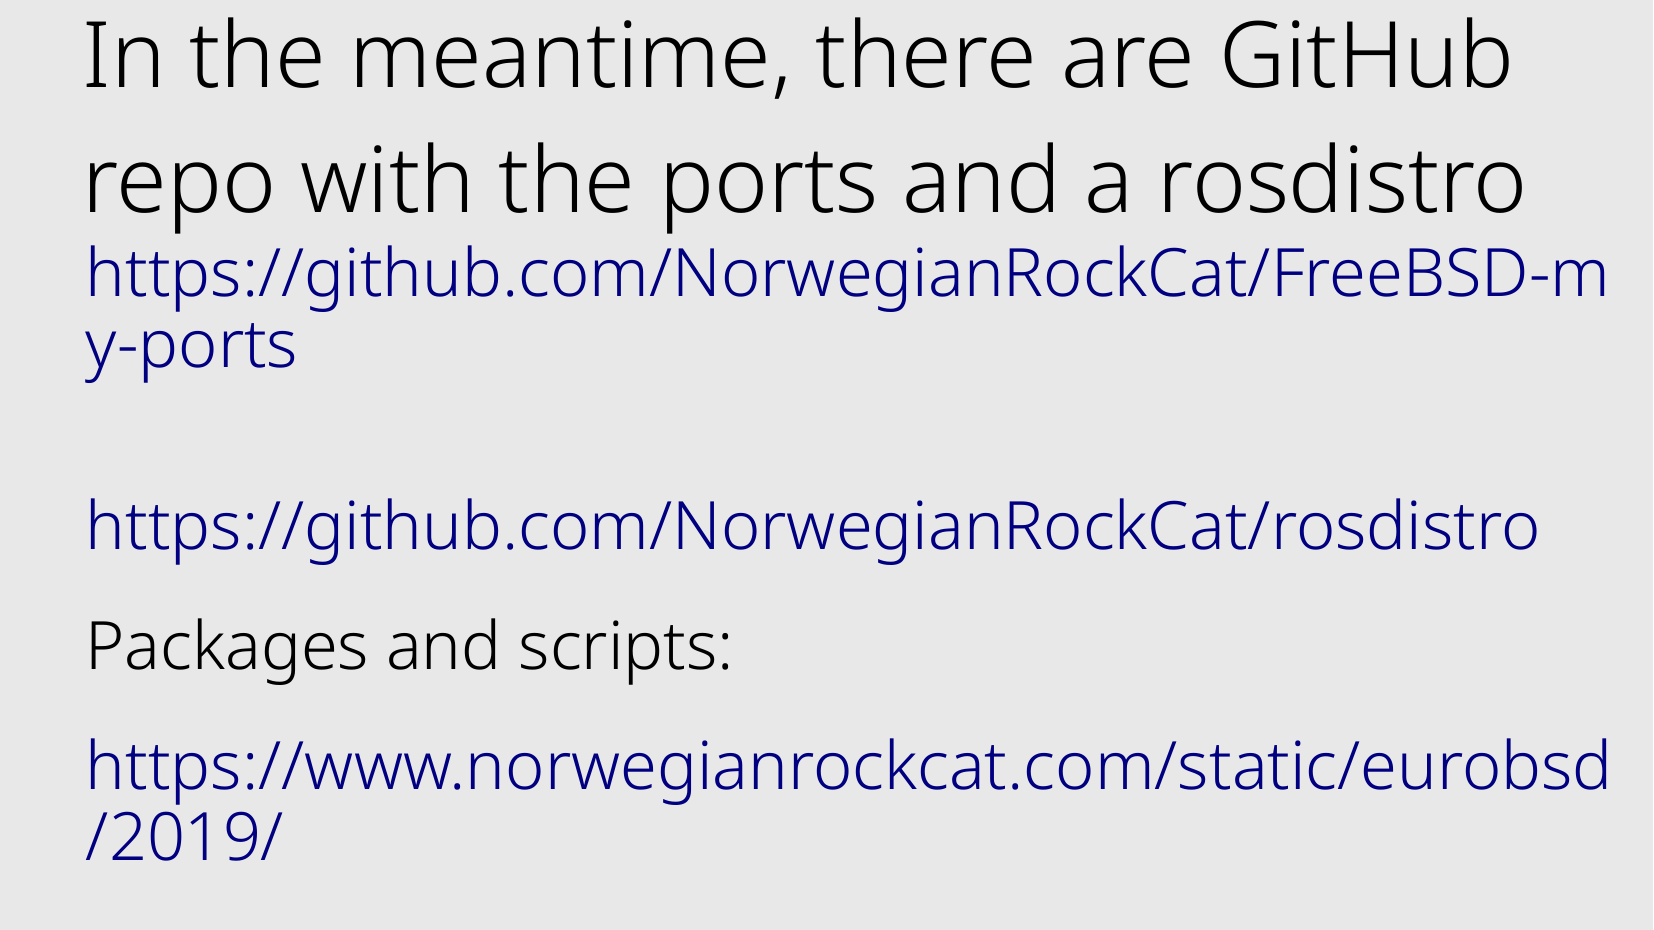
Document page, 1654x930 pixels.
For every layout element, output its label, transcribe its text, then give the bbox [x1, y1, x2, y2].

list https://github.com/NorwegianRockCat/FreeBSD-my-ports https://github.com/NorwegianRockCat/rosdistro Packages and scripts: https://www.norwegianrockcat.com/static/eurobsd/2019/ [15, 225, 1636, 765]
title In the meantime, there are GitHub repo with the ports and a rosdistro [82, 3, 1571, 225]
